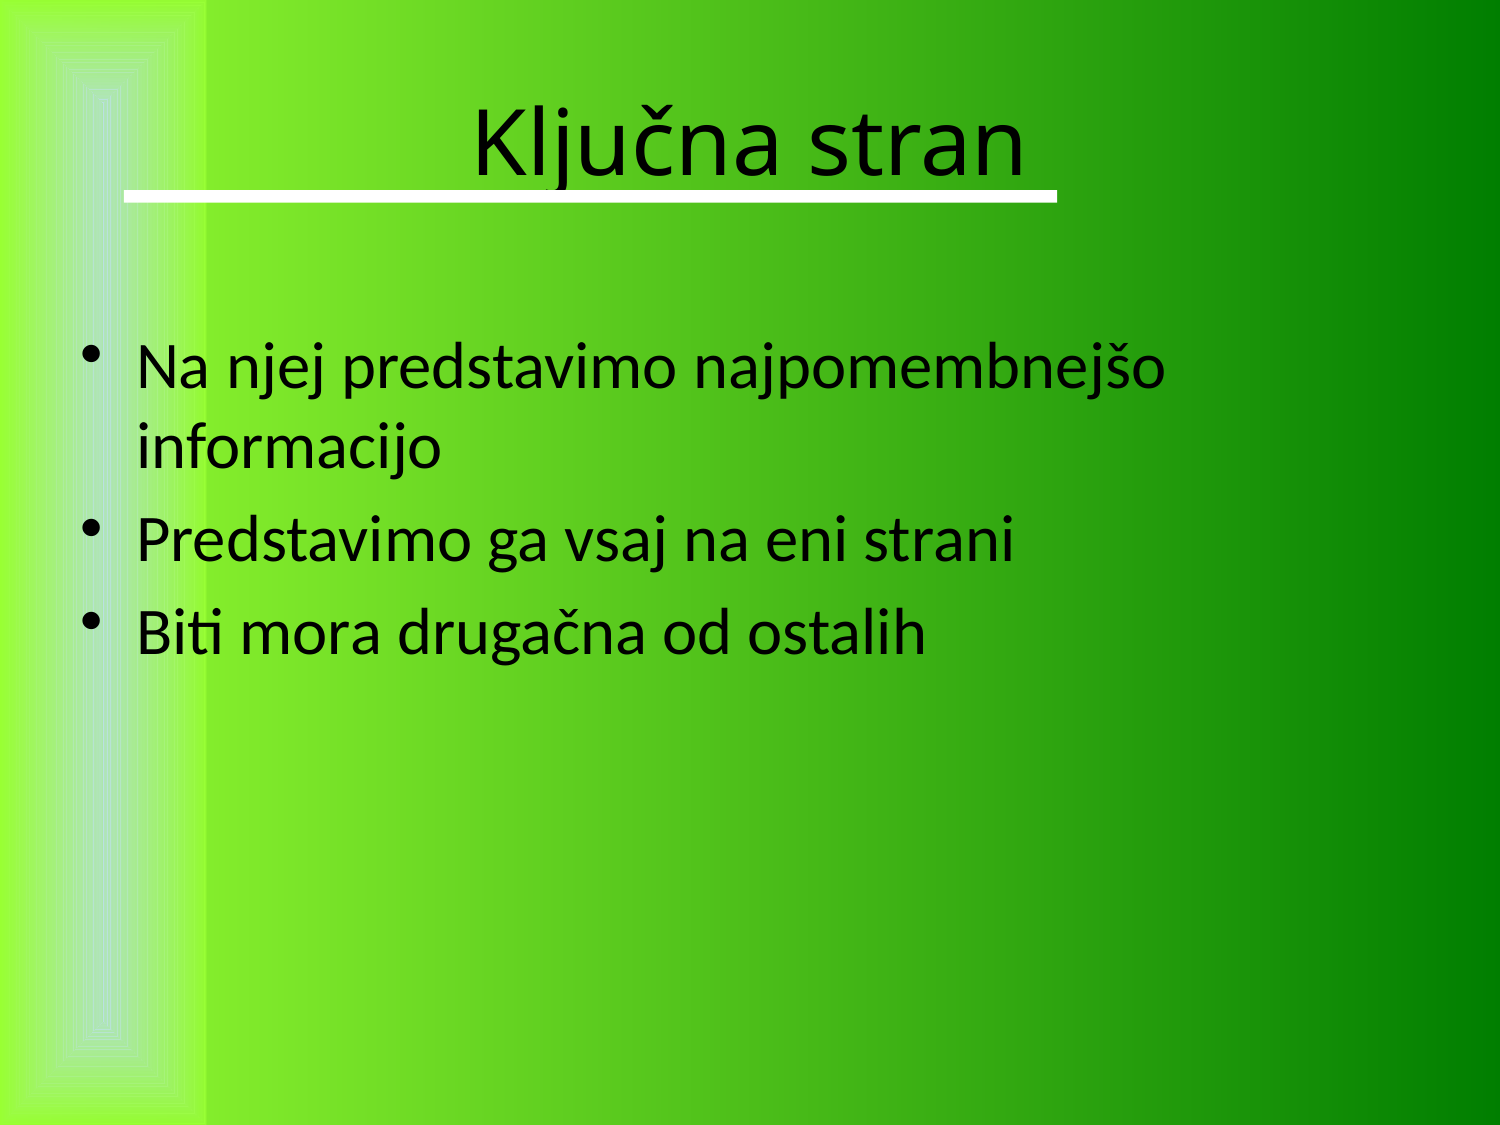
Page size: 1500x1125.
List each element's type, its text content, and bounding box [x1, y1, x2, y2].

list Na njej predstavimo najpomembnejšo informacijo Predstavimo ga vsaj na eni strani Biti mora drugačna od ostalih [64, 314, 1415, 1057]
text_box [0, 0, 207, 1125]
title Ključna stran [75, 45, 1425, 233]
